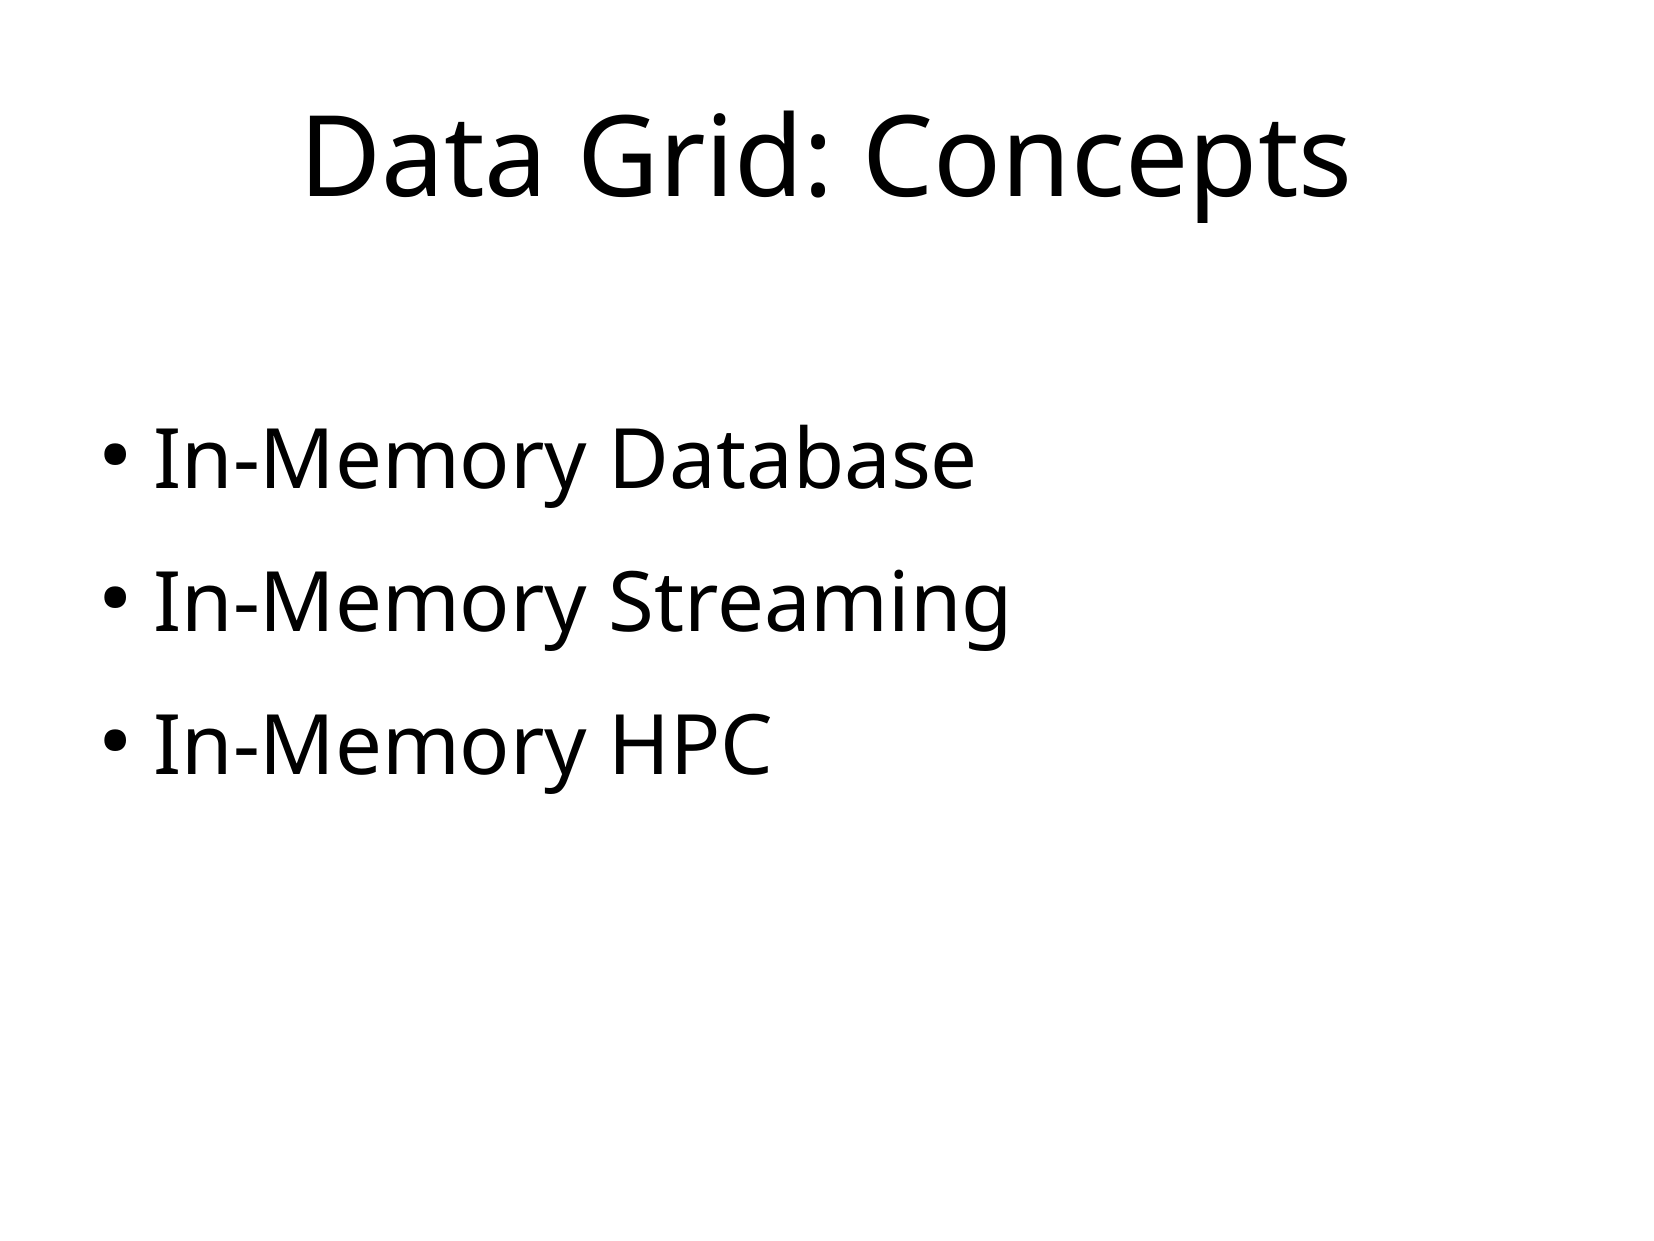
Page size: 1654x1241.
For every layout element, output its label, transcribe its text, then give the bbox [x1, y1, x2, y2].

title Data Grid: Concepts [82, 49, 1571, 256]
list In-Memory Database In-Memory Streaming In-Memory HPC [82, 256, 1571, 1171]
